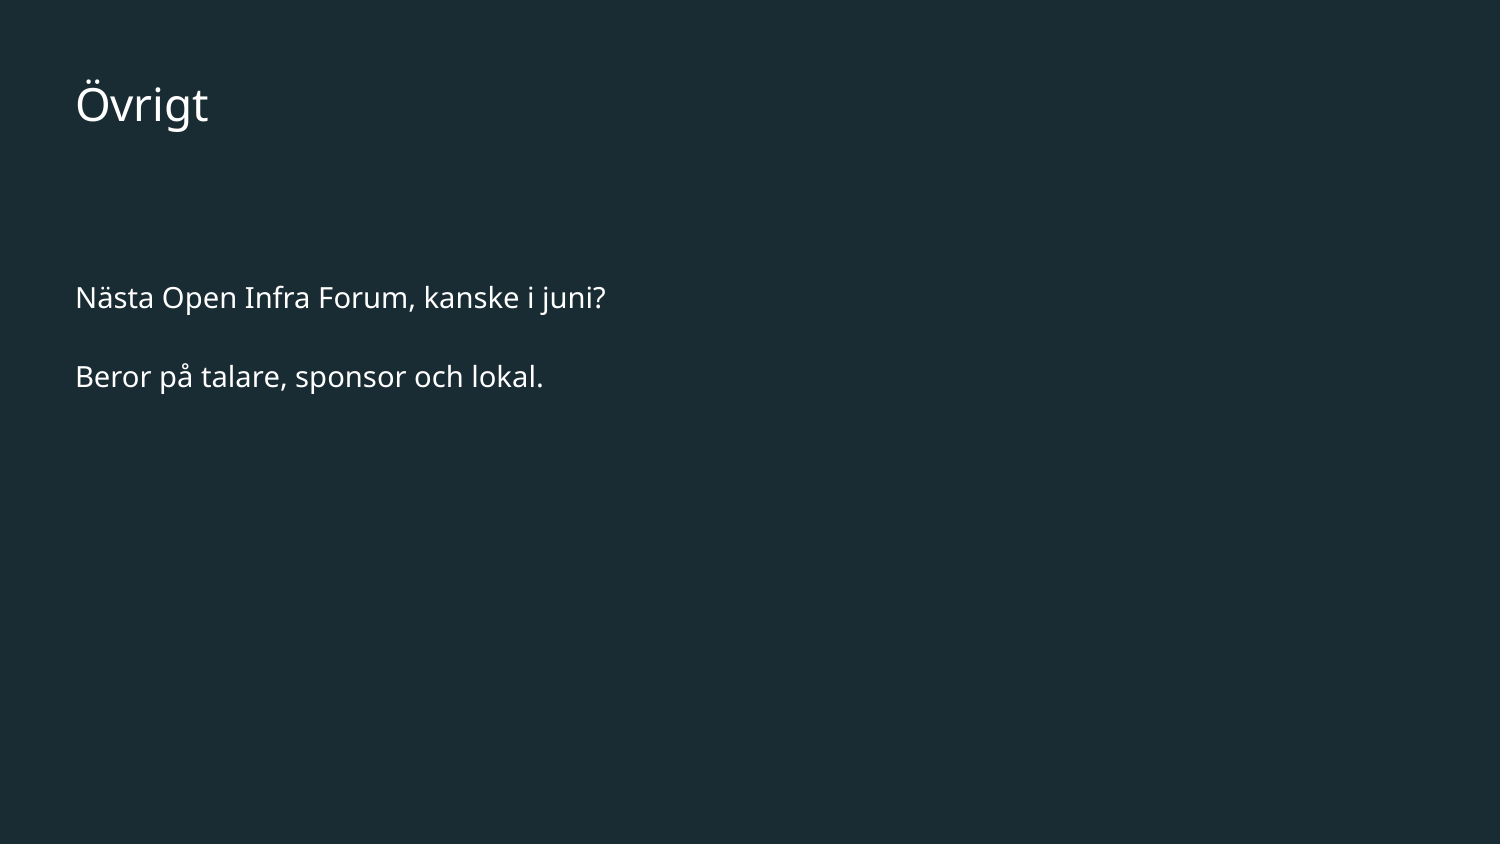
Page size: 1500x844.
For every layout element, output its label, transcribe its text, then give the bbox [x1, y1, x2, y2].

title Övrigt [75, 33, 1425, 175]
list Nästa Open Infra Forum, kanske i juni? Beror på talare, sponsor och lokal. [75, 197, 1425, 687]
